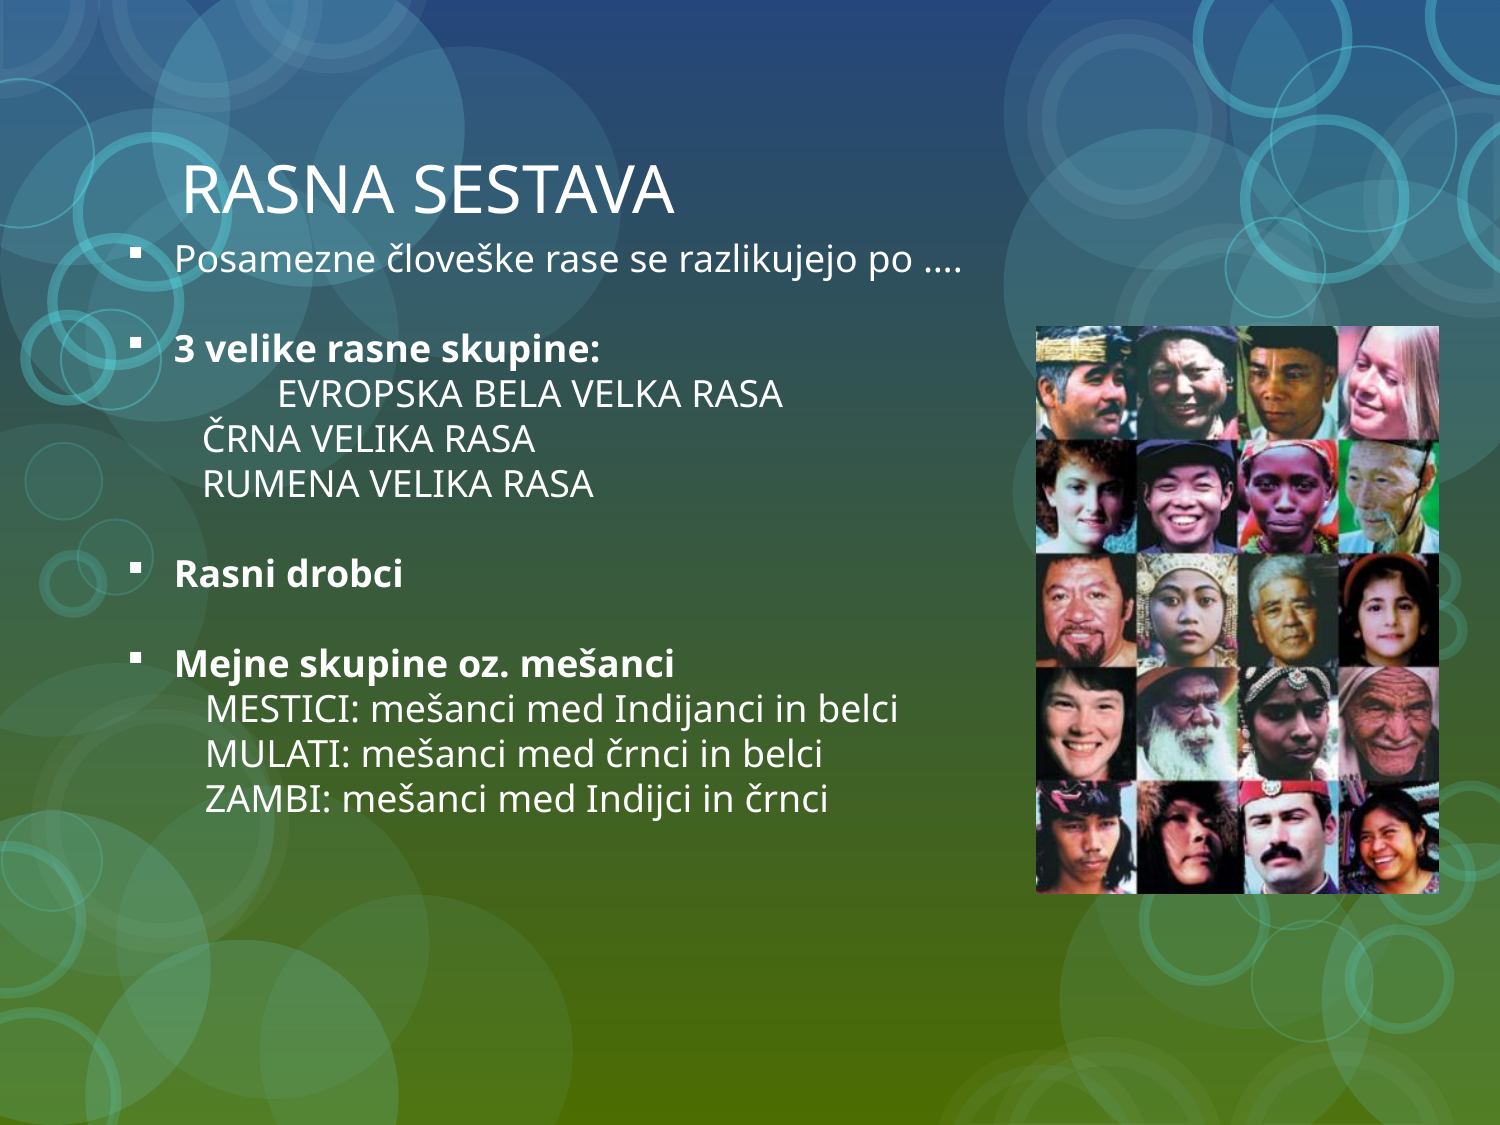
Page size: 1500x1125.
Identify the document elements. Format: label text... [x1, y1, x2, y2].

title RASNA SESTAVA [165, 110, 1335, 263]
text_box Posamezne človeške rase se razlikujejo po …. 3 velike rasne skupine: EVROPSKA BELA VELKA RASA ČRNA VELIKA RASA RUMENA VELIKA RASA Rasni drobci Mejne skupine oz. mešanci MESTICI: mešanci med Indijanci in belci MULATI: mešanci med črnci in belci ZAMBI: mešanci med Indijci in črnci [112, 227, 1211, 873]
picture [1036, 326, 1439, 894]
